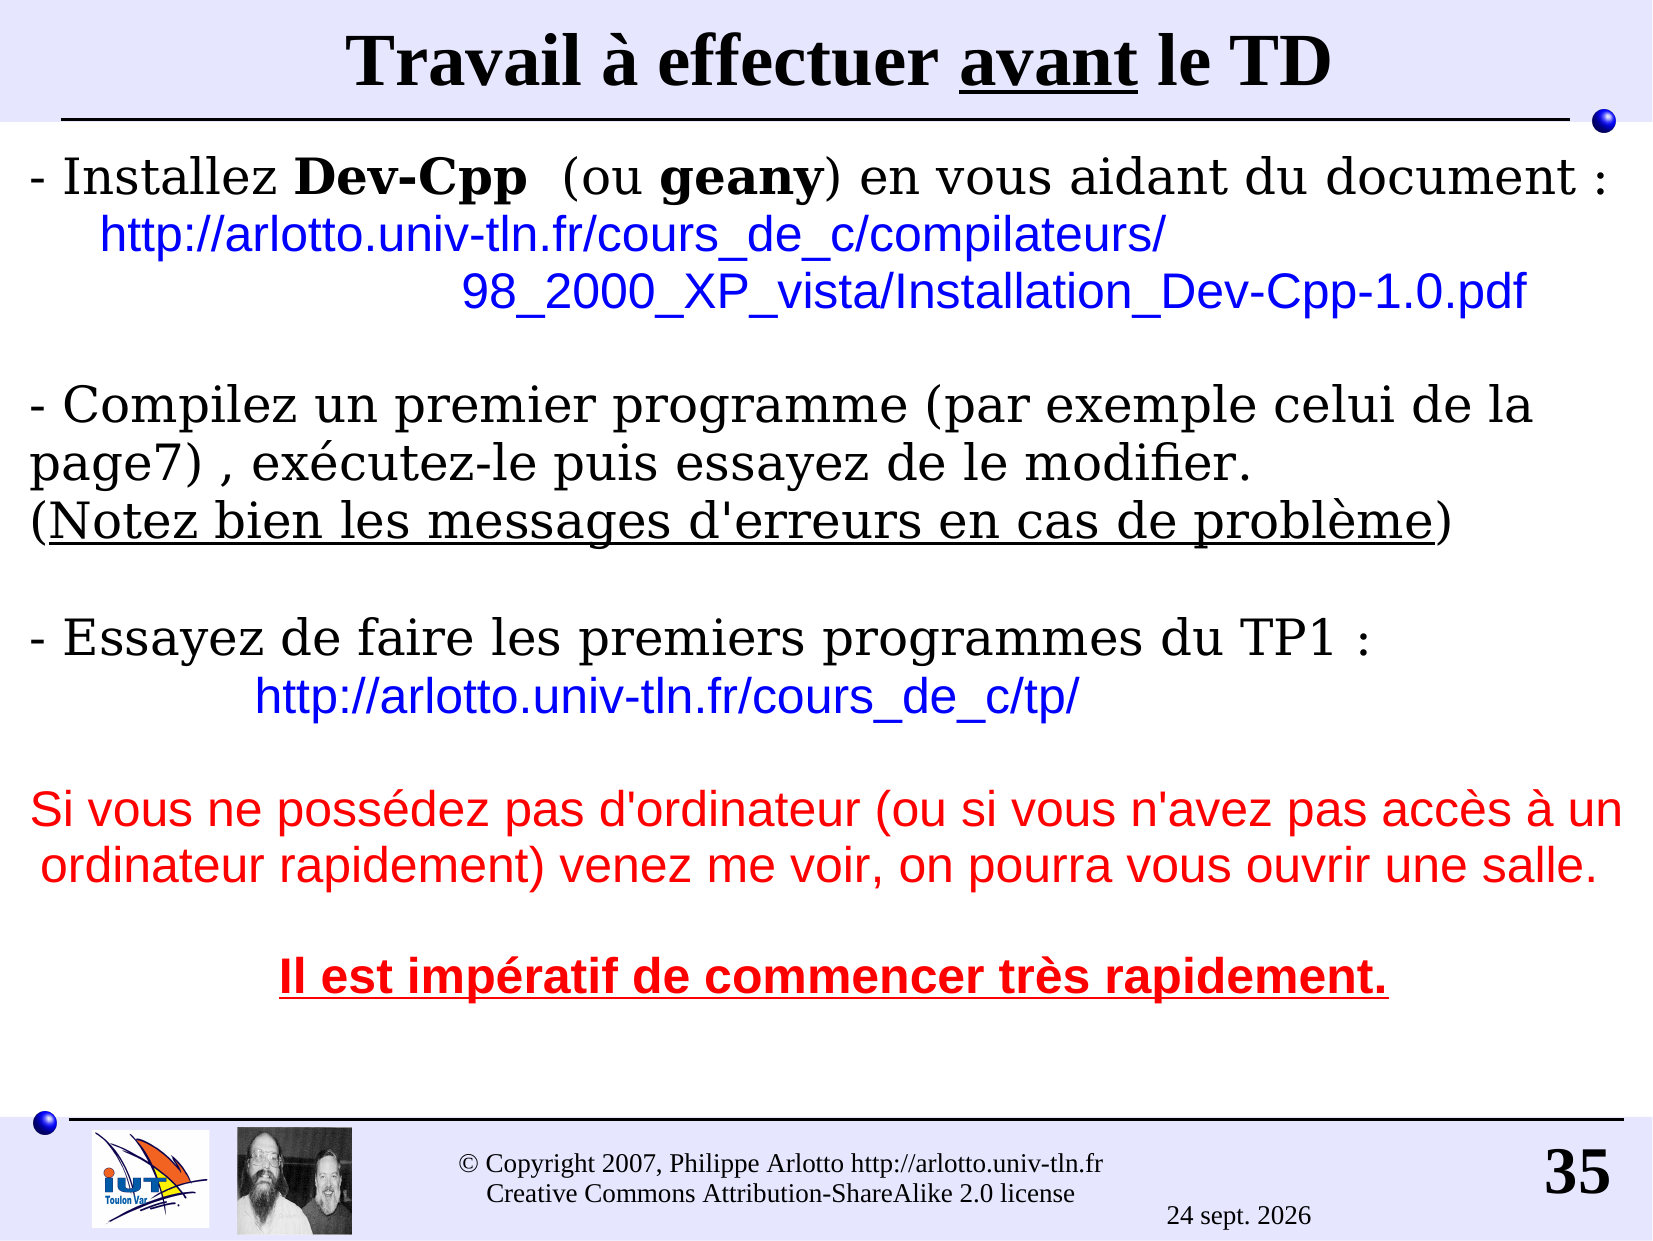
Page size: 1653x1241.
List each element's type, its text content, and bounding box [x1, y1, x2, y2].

title Travail à effectuer avant le TD [95, 11, 1585, 110]
text_box - Installez Dev-Cpp (ou geany) en vous aidant du document : http://arlotto.univ-tln.fr/cours_de_c/compilateurs/ 98_2000_XP_vista/Installation_Dev-Cpp-1.0.pdf - Compilez un premier programme (par exemple celui de la page7) , exécutez-le puis essayez de le modifier. (Notez bien les messages d'erreurs en cas de problème) - Essayez de faire les premiers programmes du TP1 : http://arlotto.univ-tln.fr/cours_de_c/tp/ Si vous ne possédez pas d'ordinateur (ou si vous n'avez pas accès à un ordinateur rapidement) venez me voir, on pourra vous ouvrir une salle. Il est impératif de commencer très rapidement. [29, 147, 1625, 1241]
